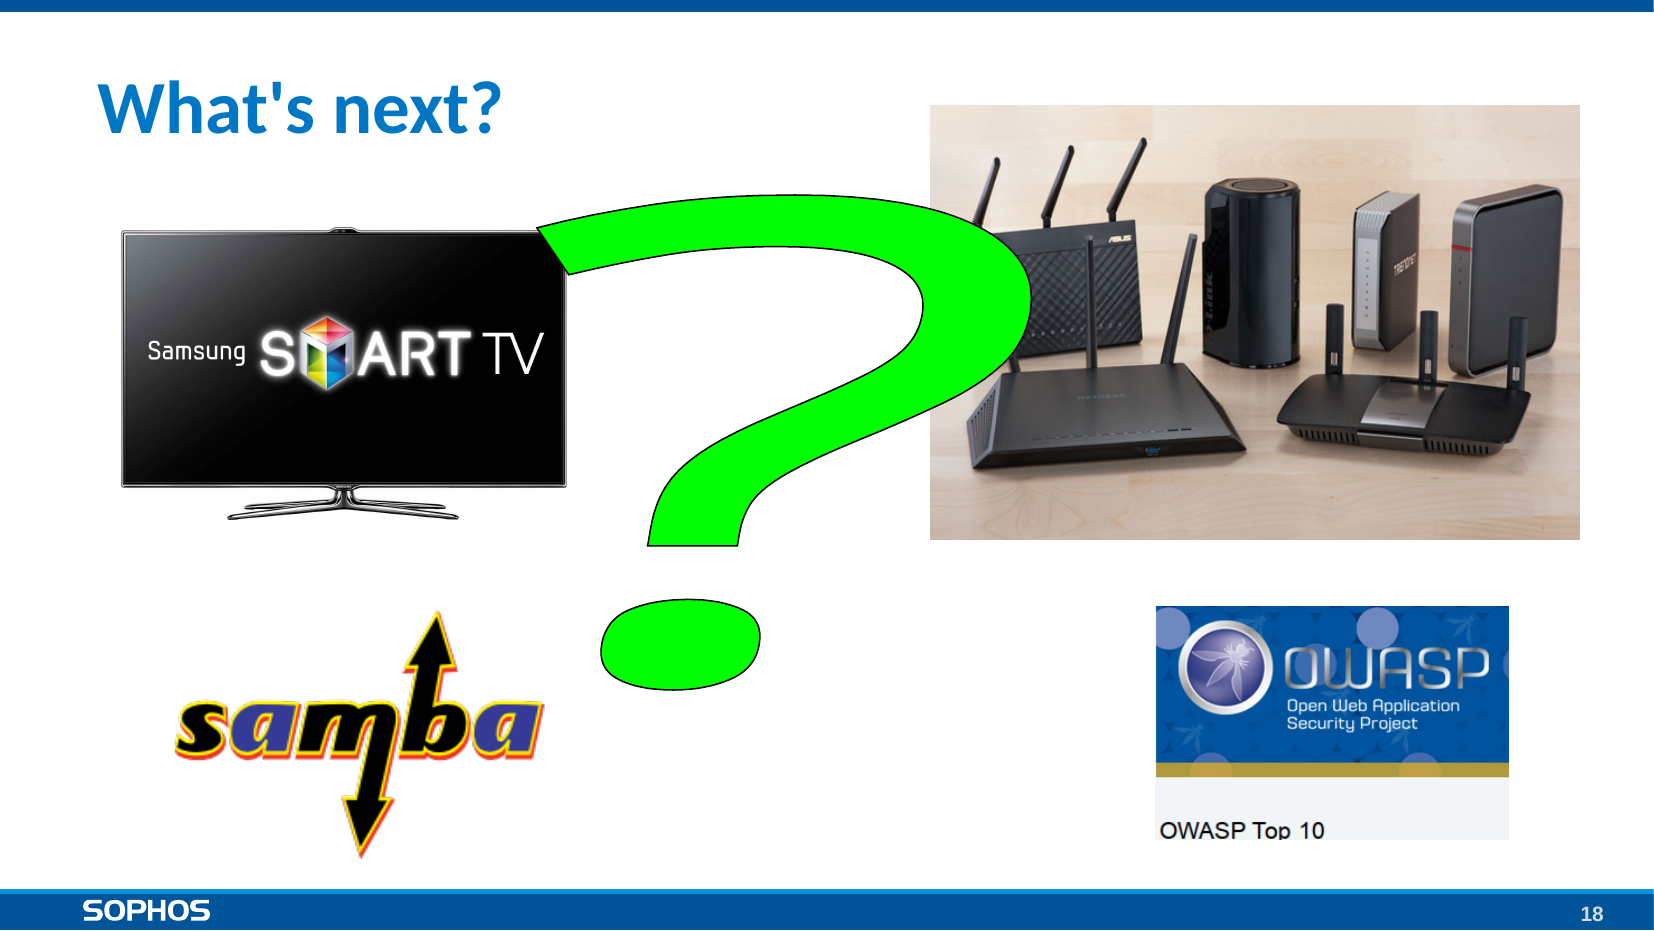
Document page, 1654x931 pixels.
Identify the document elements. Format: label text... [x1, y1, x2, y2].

text_box ? [601, 599, 760, 691]
picture [930, 105, 1580, 541]
title What's next? [82, 37, 1571, 170]
picture [1155, 606, 1509, 841]
text_box ? [536, 195, 1032, 546]
picture [151, 584, 571, 871]
picture [90, 179, 604, 571]
